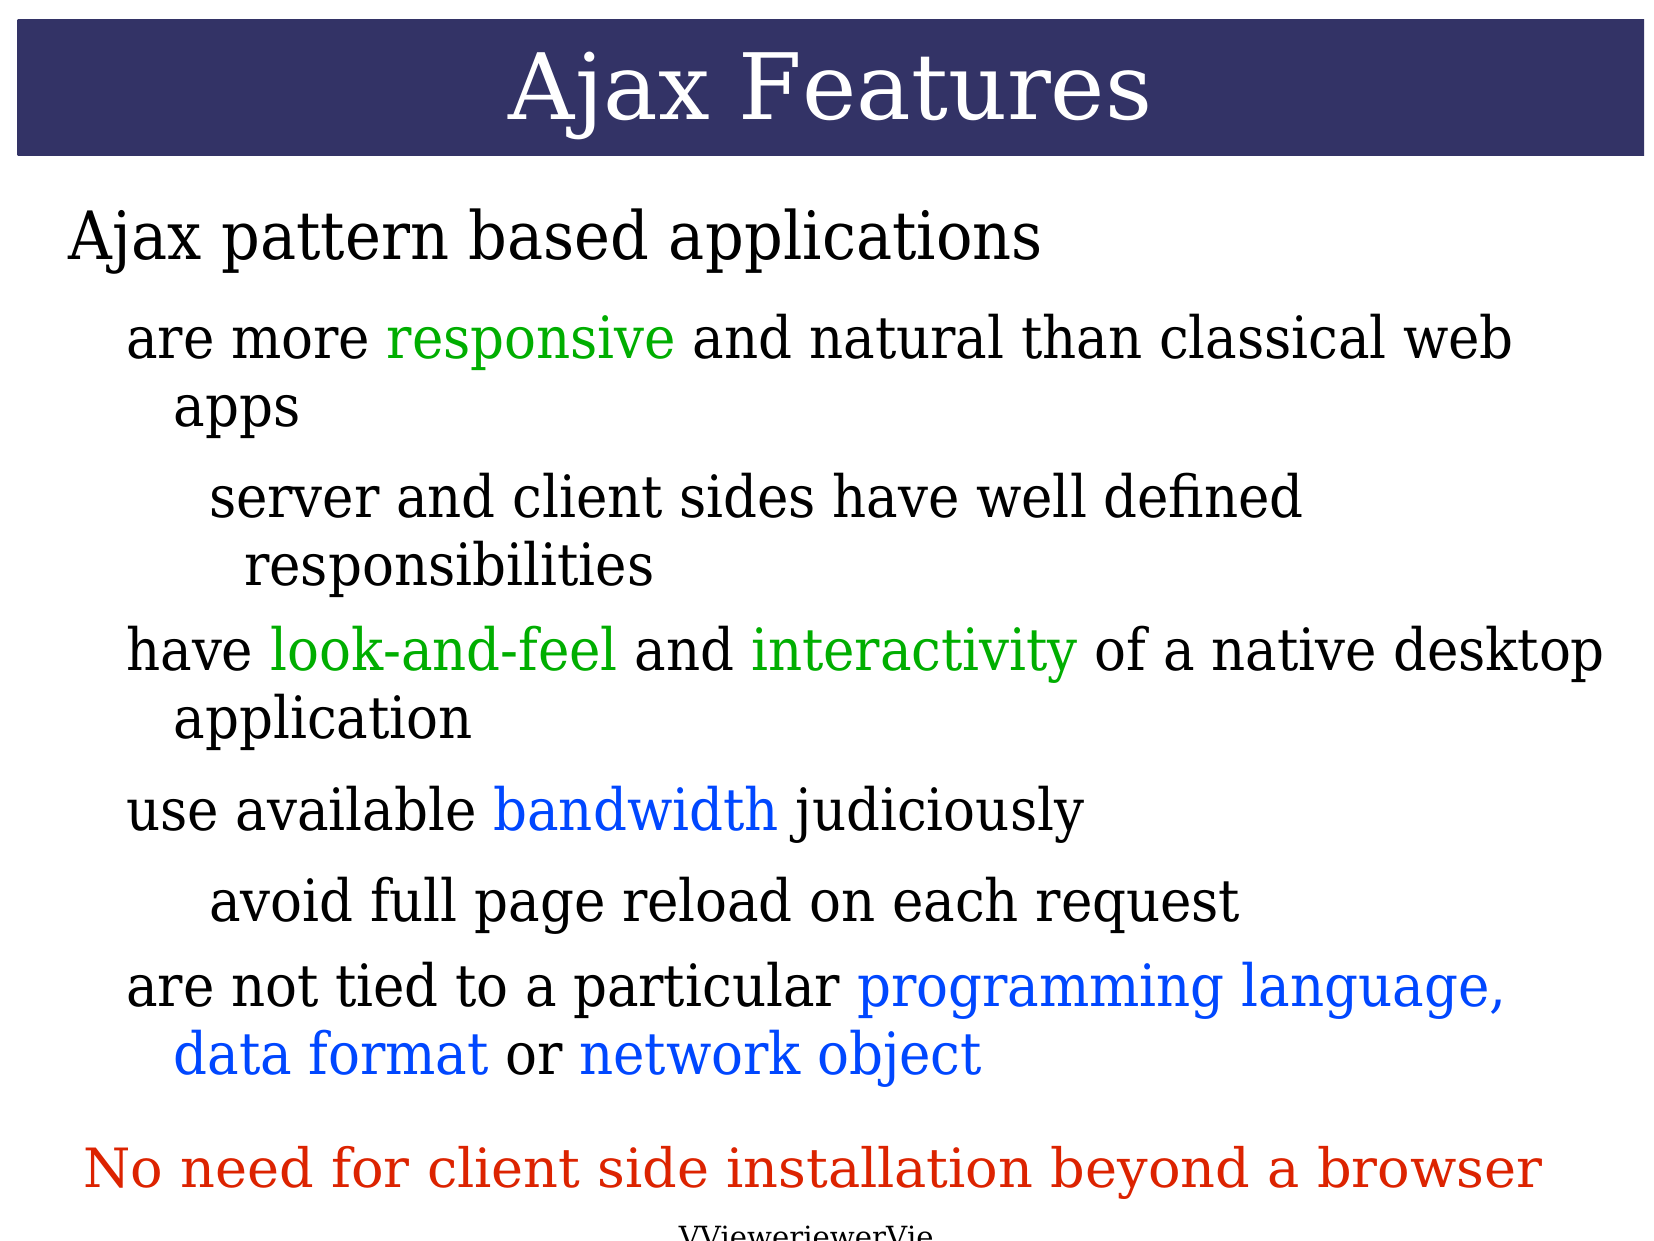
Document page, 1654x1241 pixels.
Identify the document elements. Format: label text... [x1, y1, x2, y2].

list Ajax pattern based applications are more responsive and natural than classical web apps server and client sides have well defined responsibilities have look-and-feel and interactivity of a native desktop application use available bandwidth judiciously avoid full page reload on each request are not tied to a particular programming language, data format or network object [32, 197, 1630, 1210]
title Ajax Features [17, 19, 1645, 156]
text_box No need for client side installation beyond a browser [68, 1130, 1560, 1209]
